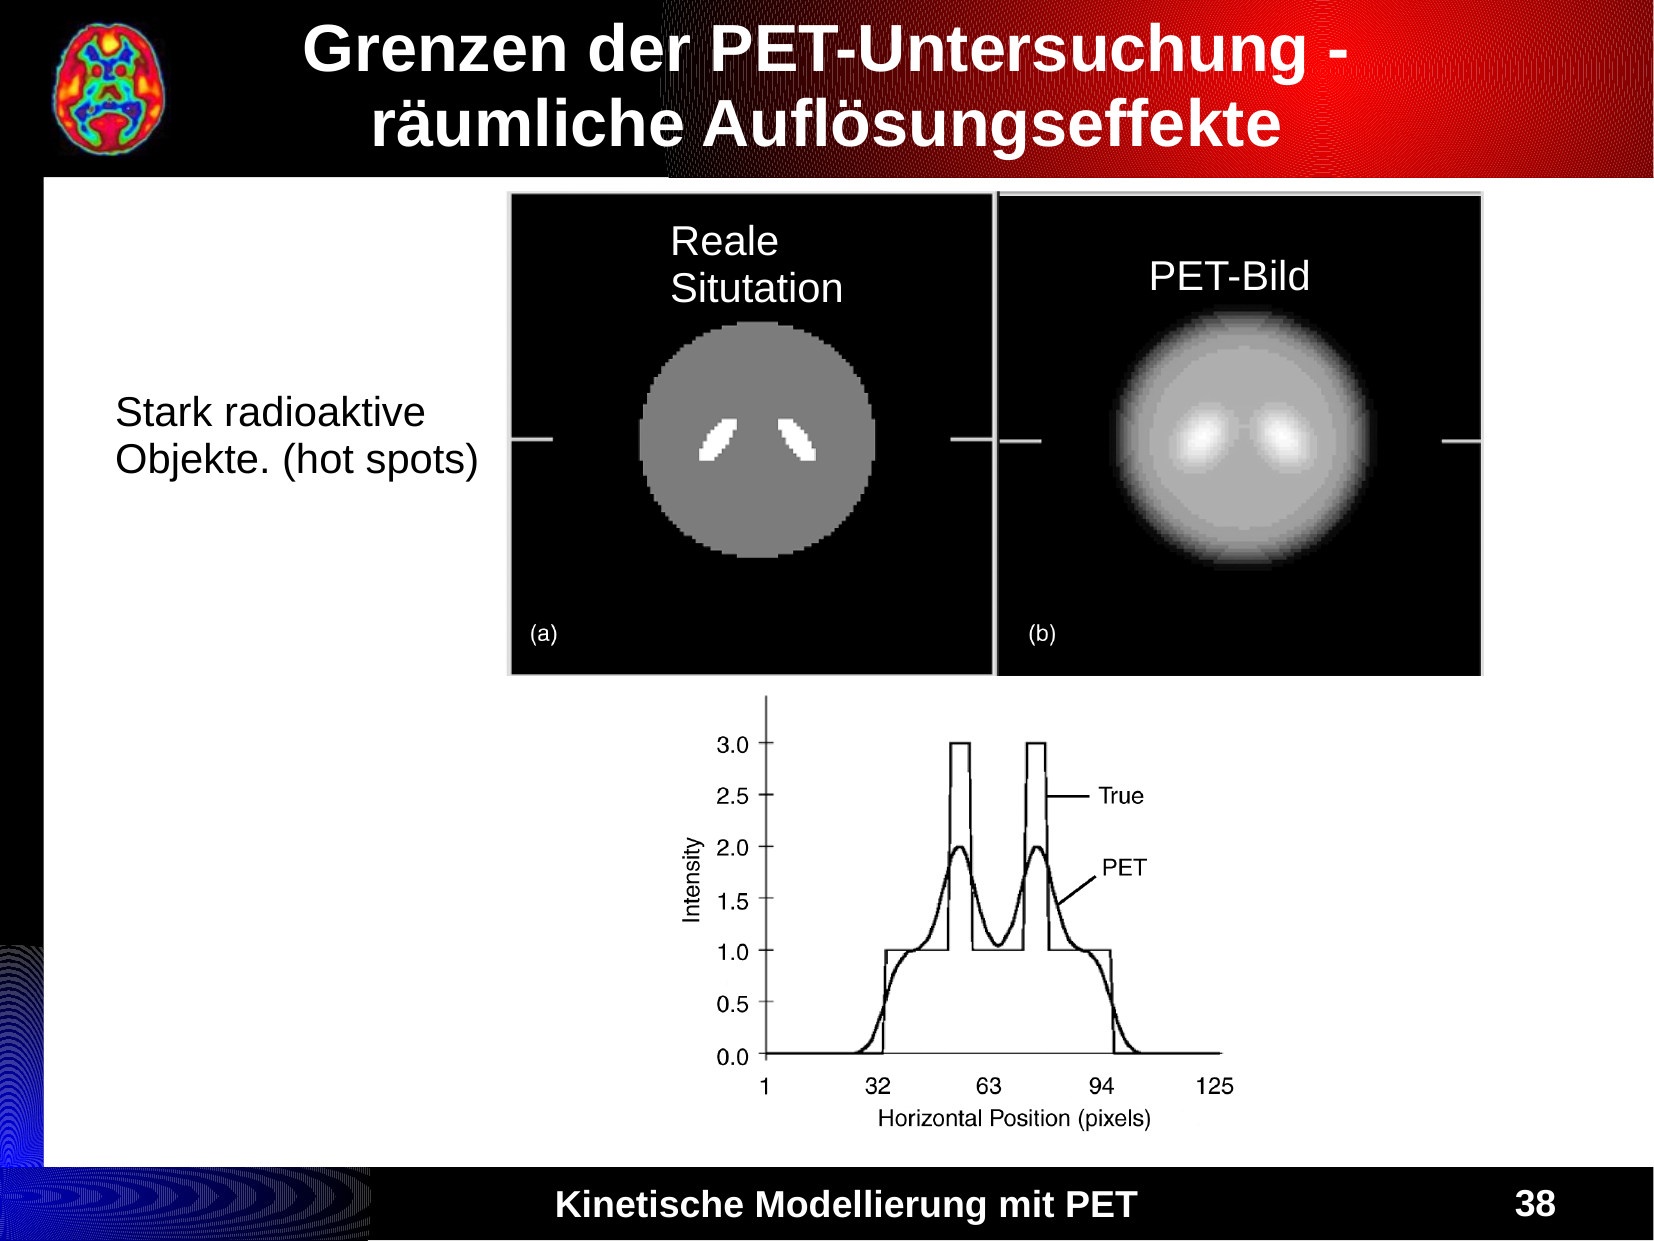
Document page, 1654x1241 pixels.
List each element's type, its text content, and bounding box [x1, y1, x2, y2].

title Grenzen der PET-Untersuchung - räumliche Auflösungseffekte [169, 10, 1484, 161]
picture [501, 187, 1493, 1152]
text_box Stark radioaktive Objekte. (hot spots) [100, 381, 573, 491]
picture [51, 17, 169, 160]
text_box Reale Situtation [655, 210, 922, 319]
text_box 55 [1422, 1175, 1649, 1234]
text_box [0, 0, 1654, 1241]
text_box PET-Bild [1133, 245, 1430, 308]
text_box Kinetische Modellierung mit PET [512, 1176, 1182, 1235]
